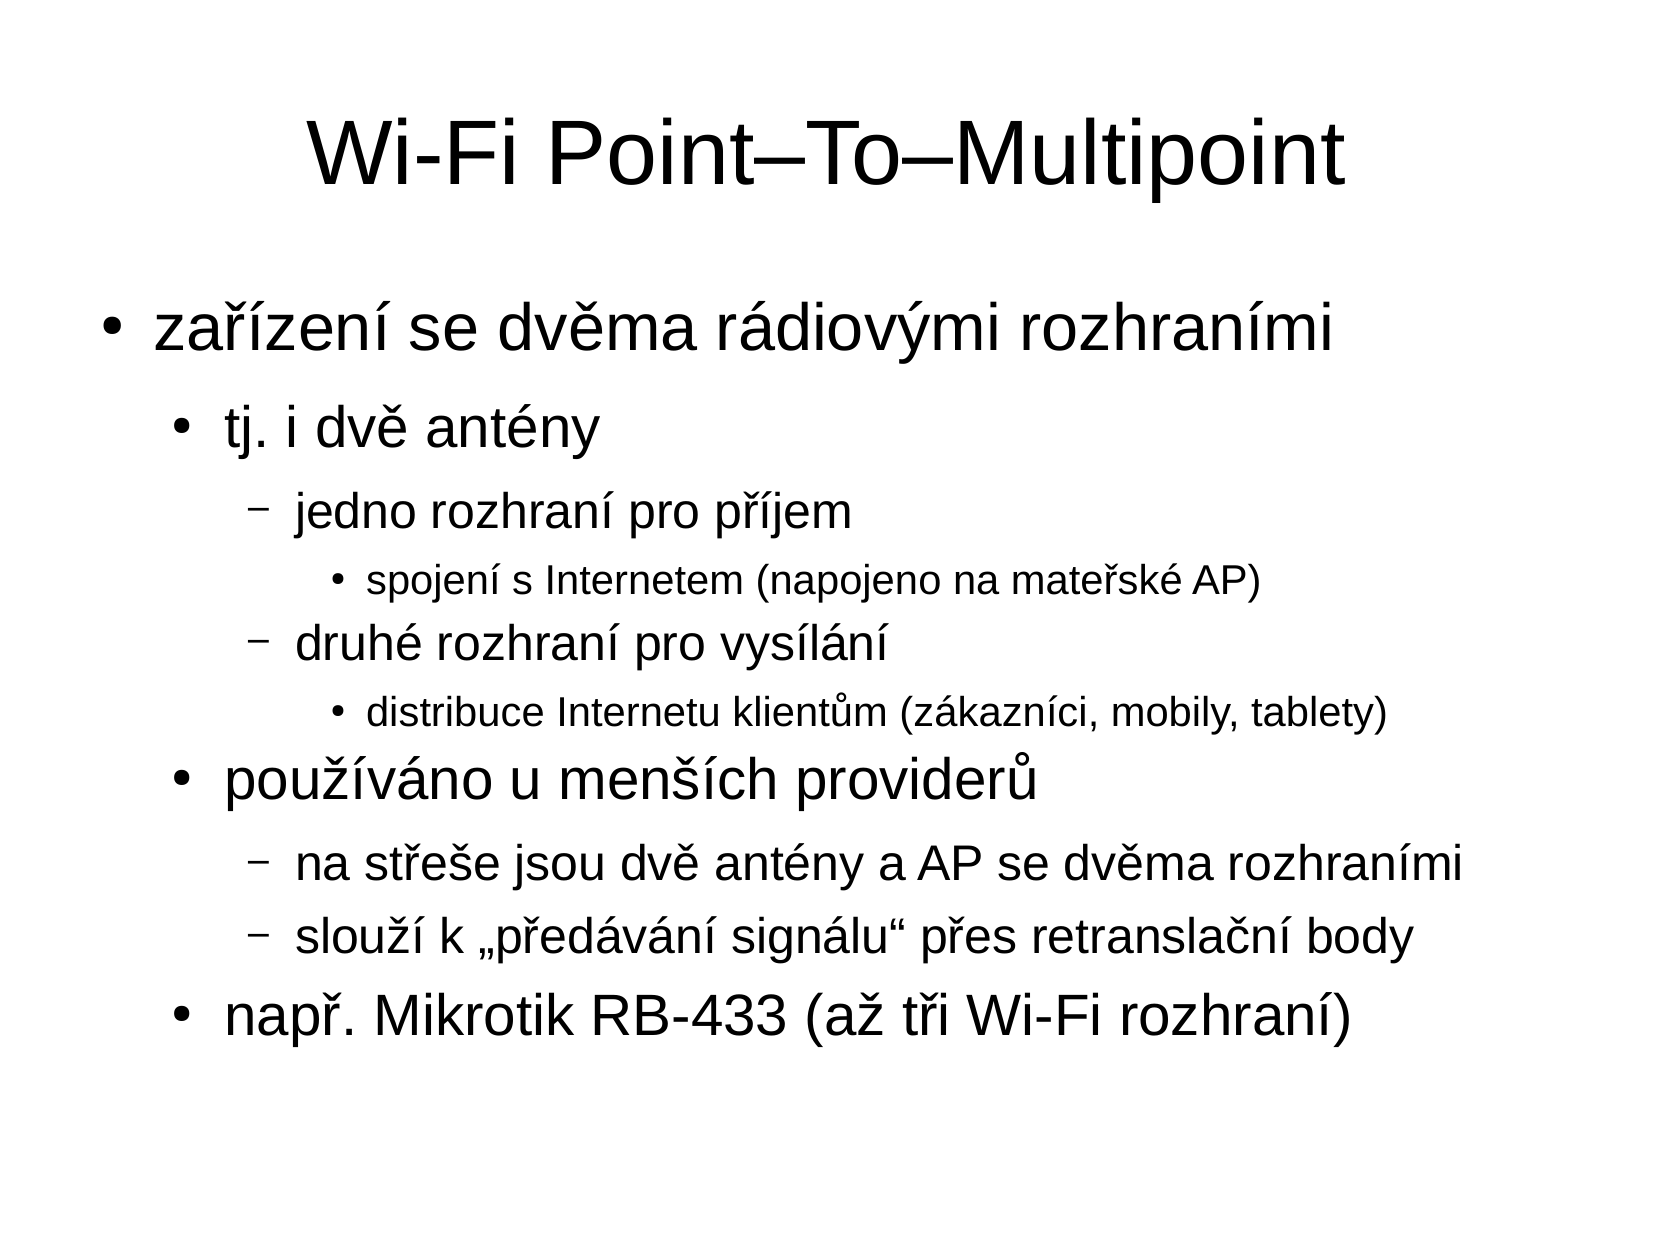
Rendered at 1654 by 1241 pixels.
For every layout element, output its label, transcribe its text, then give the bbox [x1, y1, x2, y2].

list zařízení se dvěma rádiovými rozhraními tj. i dvě antény jedno rozhraní pro příjem spojení s Internetem (napojeno na mateřské AP) druhé rozhraní pro vysílání distribuce Internetu klientům (zákazníci, mobily, tablety) používáno u menších providerů na střeše jsou dvě antény a AP se dvěma rozhraními slouží k „předávání signálu“ přes retranslační body např. Mikrotik RB-433 (až tři Wi-Fi rozhraní) [82, 290, 1571, 1048]
title Wi-Fi Point–To–Multipoint [82, 49, 1571, 257]
